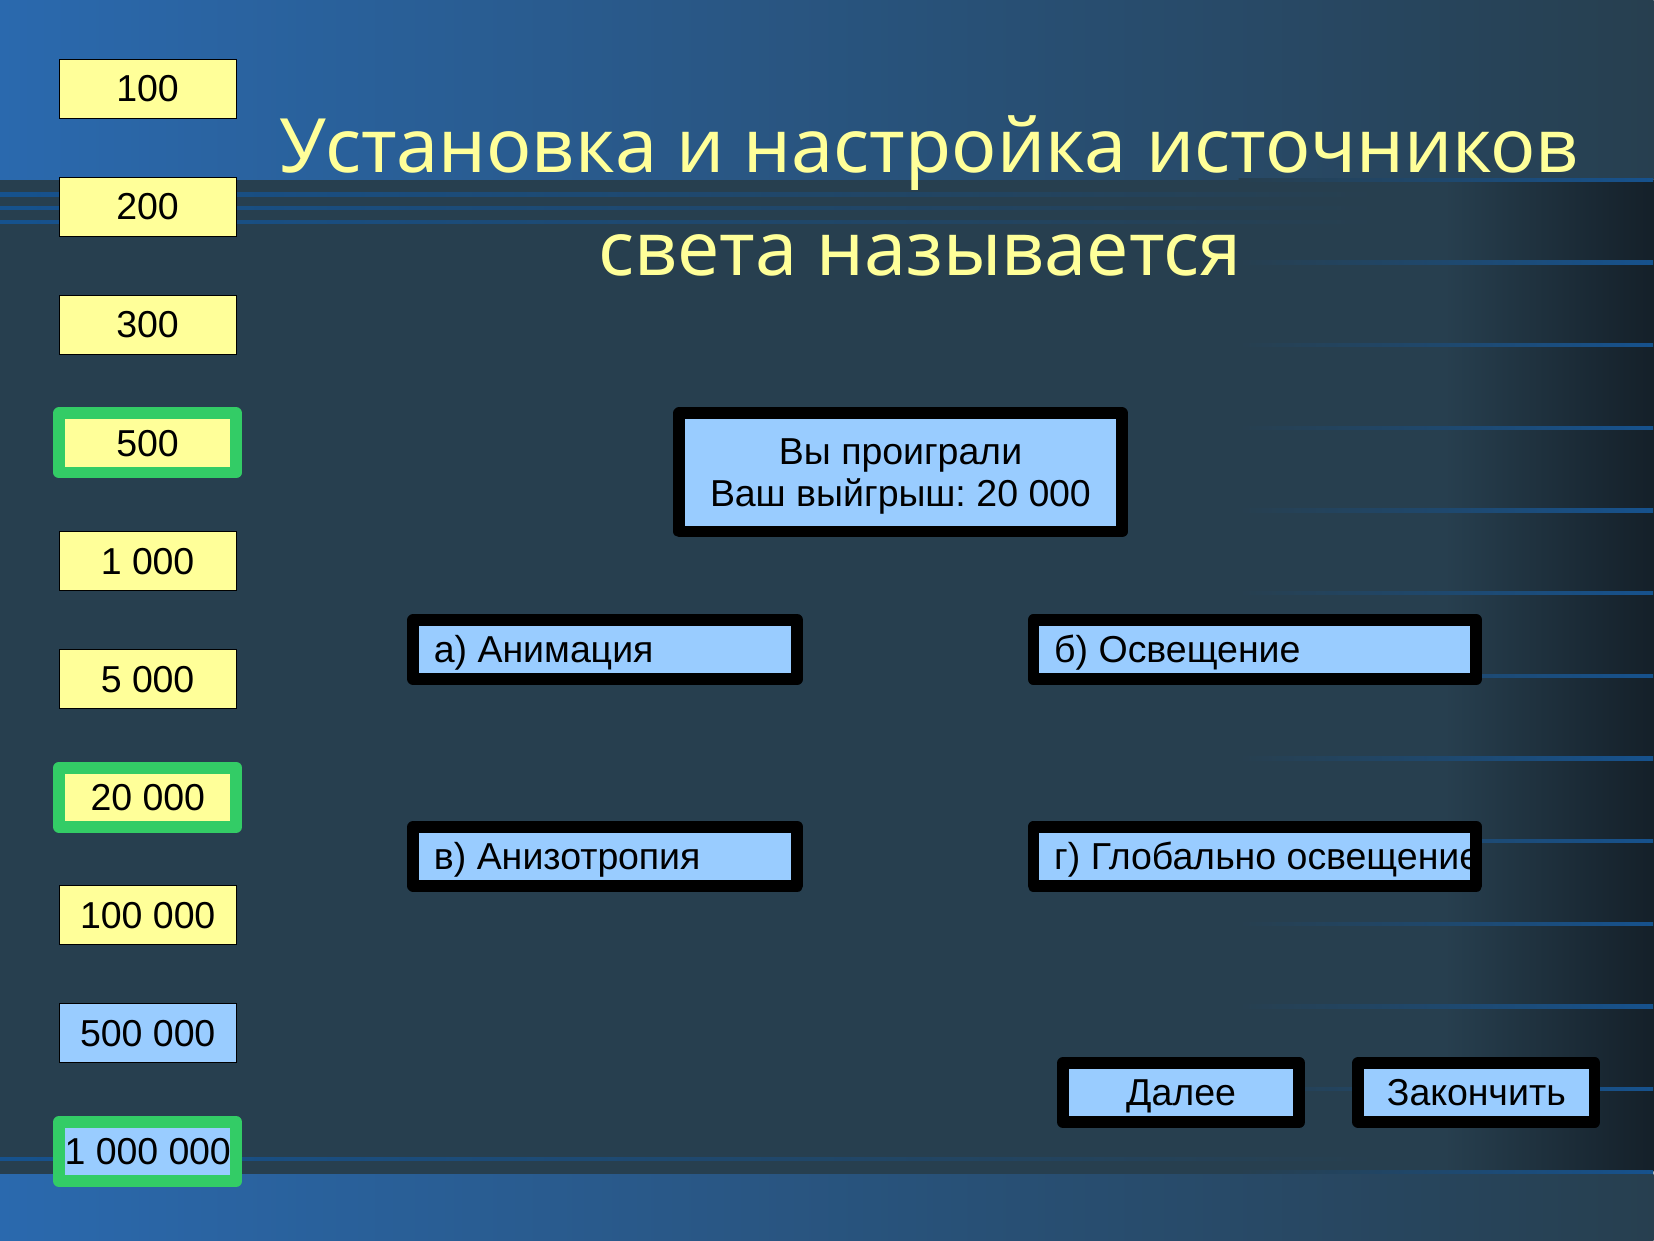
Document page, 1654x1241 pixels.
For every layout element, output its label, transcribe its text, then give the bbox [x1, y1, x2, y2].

text_box 100 [59, 59, 237, 119]
text_box 300 [59, 295, 237, 355]
text_box 5 000 [59, 649, 237, 709]
text_box б) Освещение [1033, 620, 1477, 680]
text_box Закончить [1358, 1062, 1595, 1123]
text_box Вы проиграли Ваш выйгрыш: 20 000 [679, 413, 1123, 532]
text_box 500 [59, 413, 237, 473]
text_box 20 000 [59, 767, 237, 827]
text_box а) Анимация [413, 620, 798, 680]
text_box 1 000 [59, 531, 237, 591]
text_box 1 000 000 [59, 1122, 237, 1182]
text_box в) Анизотропия [413, 826, 798, 886]
text_box г) Глобально освещение [1033, 826, 1477, 886]
text_box 500 000 [59, 1003, 237, 1063]
text_box Установка и настройка источников света называется [236, 84, 1625, 309]
text_box 200 [59, 177, 237, 237]
text_box Далее [1062, 1062, 1300, 1123]
text_box 100 000 [59, 885, 237, 945]
